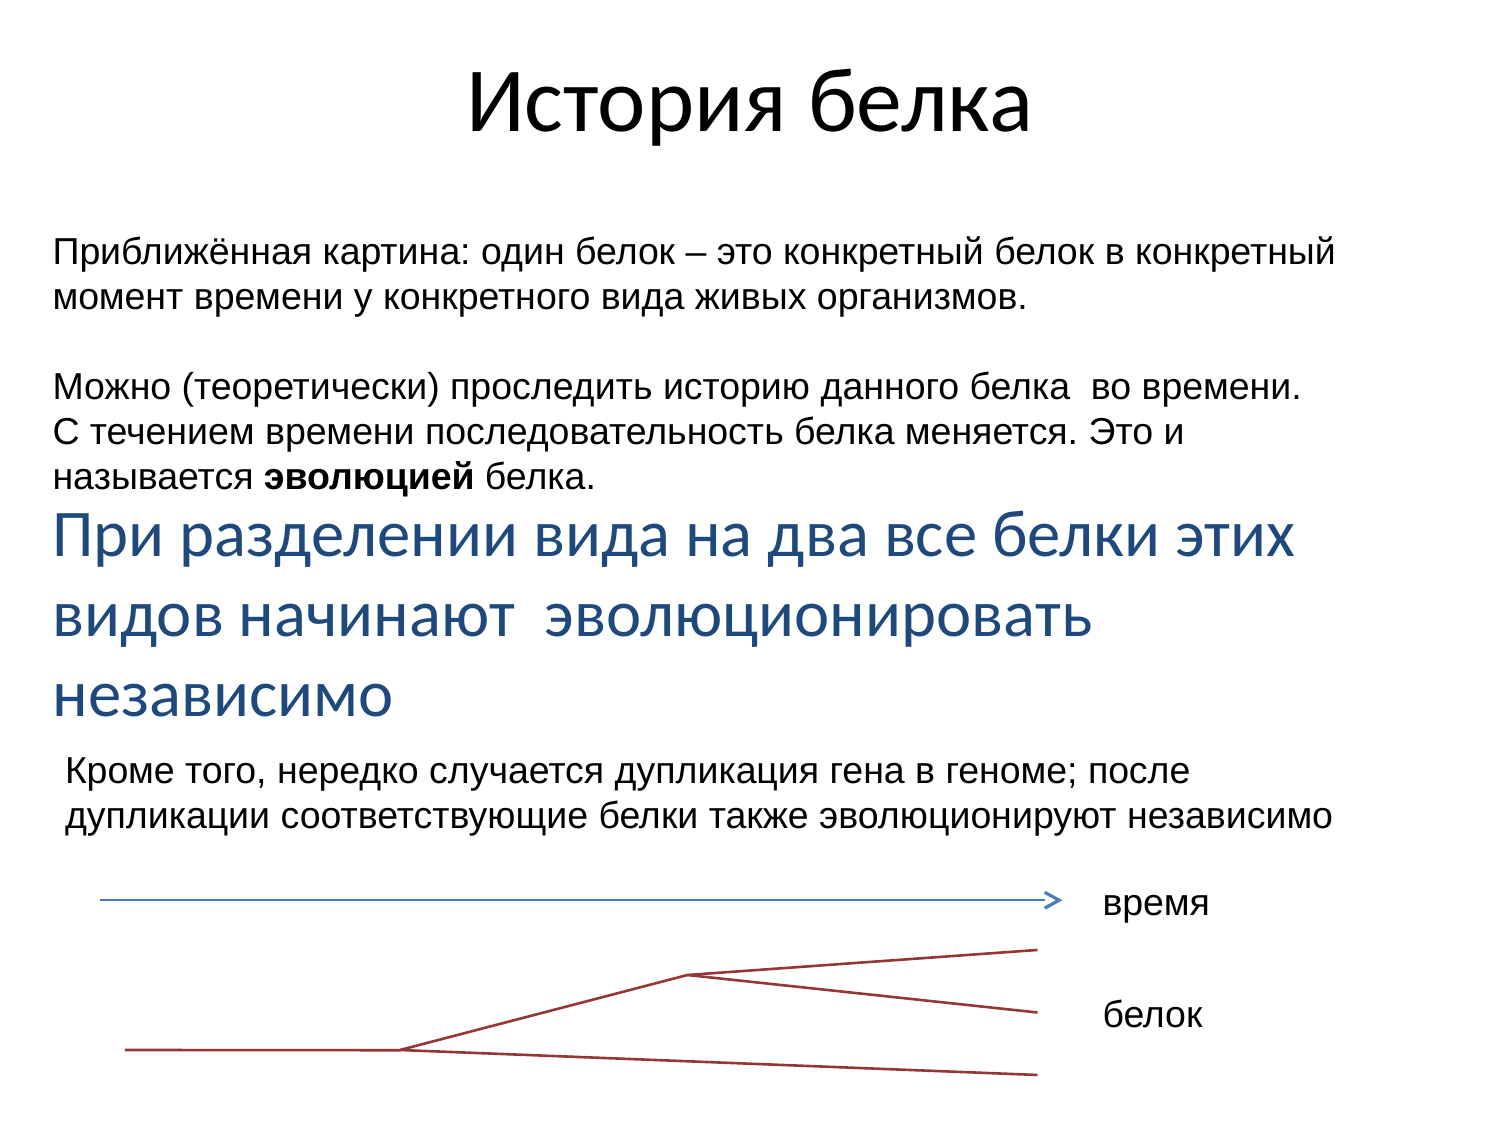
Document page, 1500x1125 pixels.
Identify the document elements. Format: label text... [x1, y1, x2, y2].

text_box белок [1087, 975, 1425, 1043]
text_box время [1087, 862, 1425, 931]
title История белка [112, 24, 1388, 212]
text_box При разделении вида на два все белки этих видов начинают эволюционировать независимо [37, 512, 1463, 700]
text_box Приближённая картина: один белок – это конкретный белок в конкретный момент времени у конкретного вида живых организмов. Можно (теоретически) проследить историю данного белка во времени. С течением времени последовательность белка меняется. Это и называется эволюцией белка. [37, 212, 1388, 506]
text_box Кроме того, нередко случается дупликация гена в геноме; после дупликации соответствующие белки также эволюционируют независимо [49, 730, 1400, 844]
